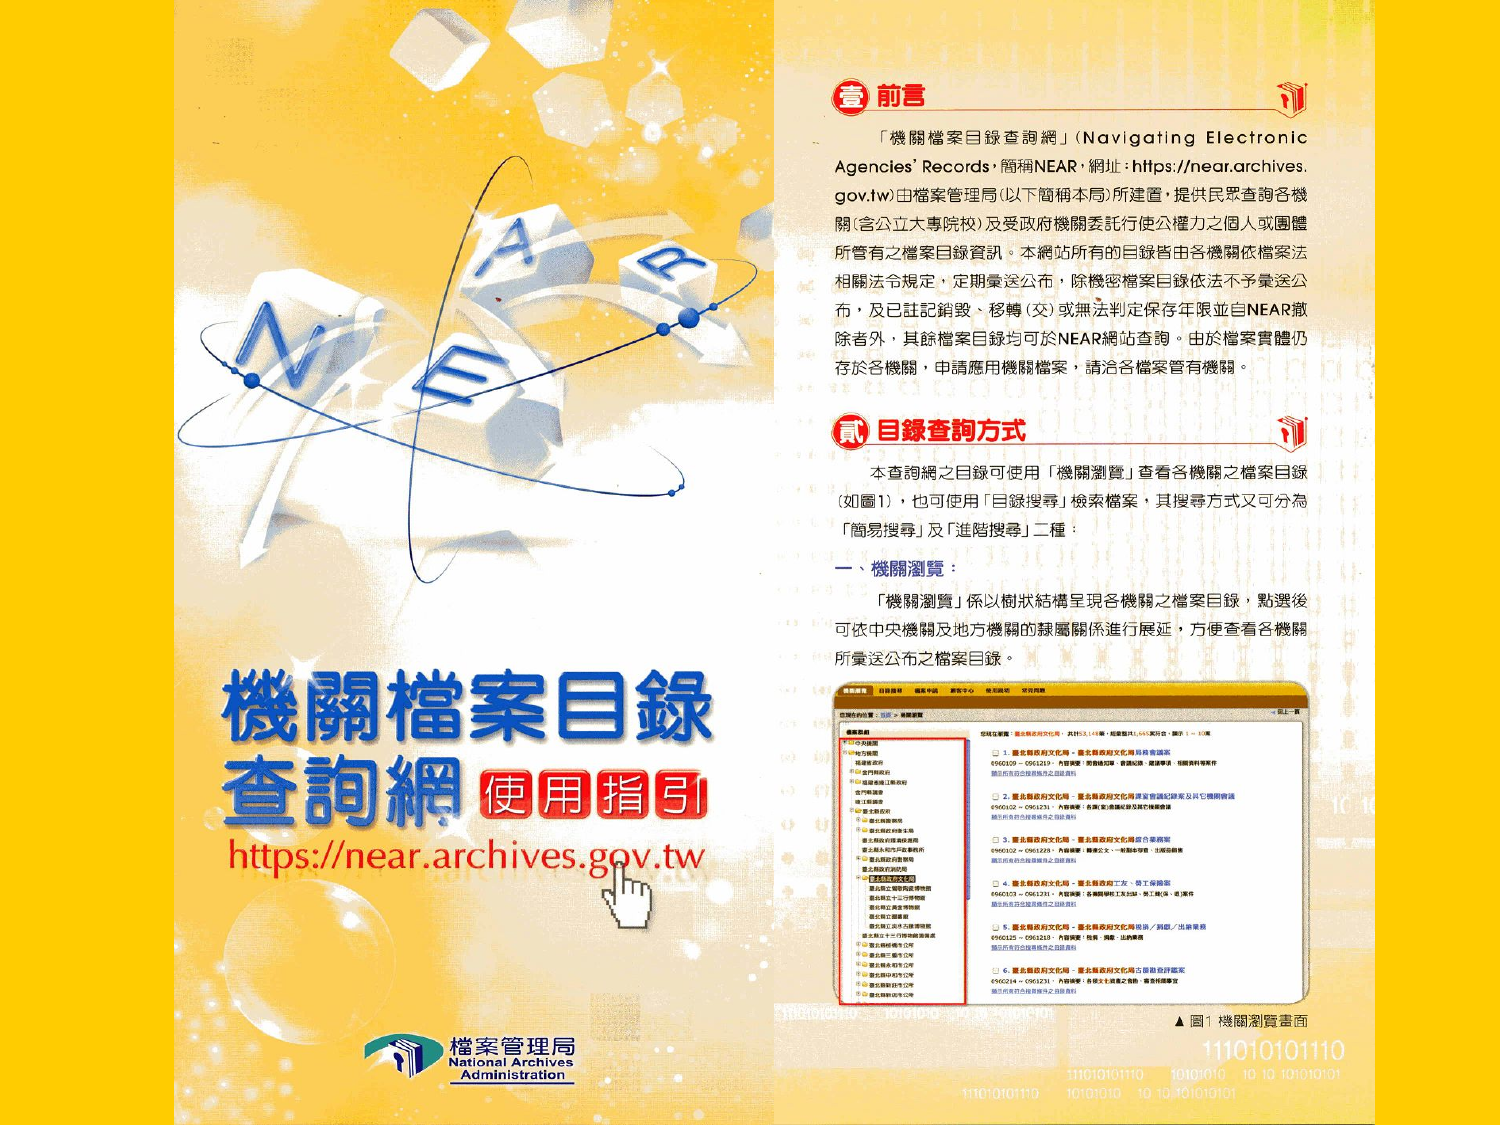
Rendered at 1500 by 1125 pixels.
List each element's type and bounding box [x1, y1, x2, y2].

picture [174, 0, 1375, 1125]
